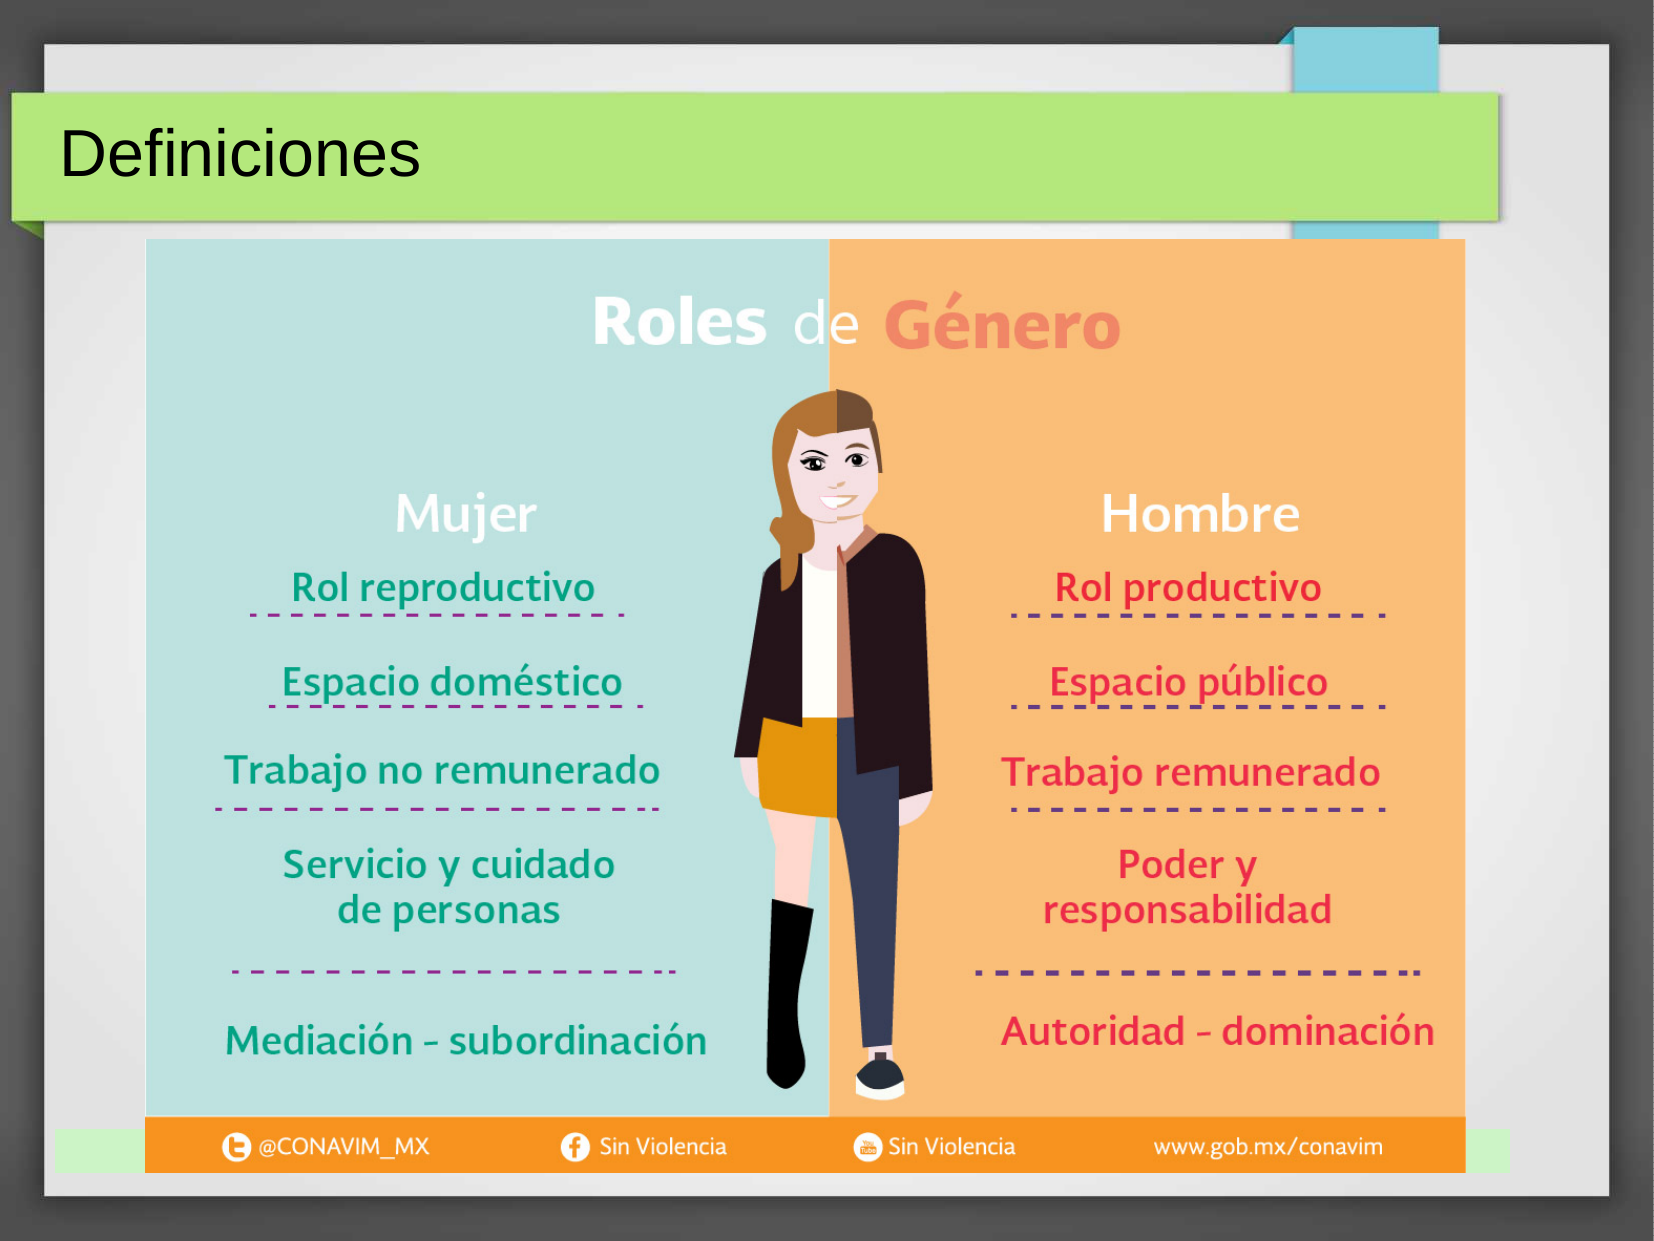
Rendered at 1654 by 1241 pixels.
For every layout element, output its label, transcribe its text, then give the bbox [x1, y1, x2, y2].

title Definiciones [59, 79, 1494, 228]
text_box [1466, 1129, 1510, 1173]
picture [0, 0, 1654, 1241]
text_box [55, 1129, 145, 1173]
